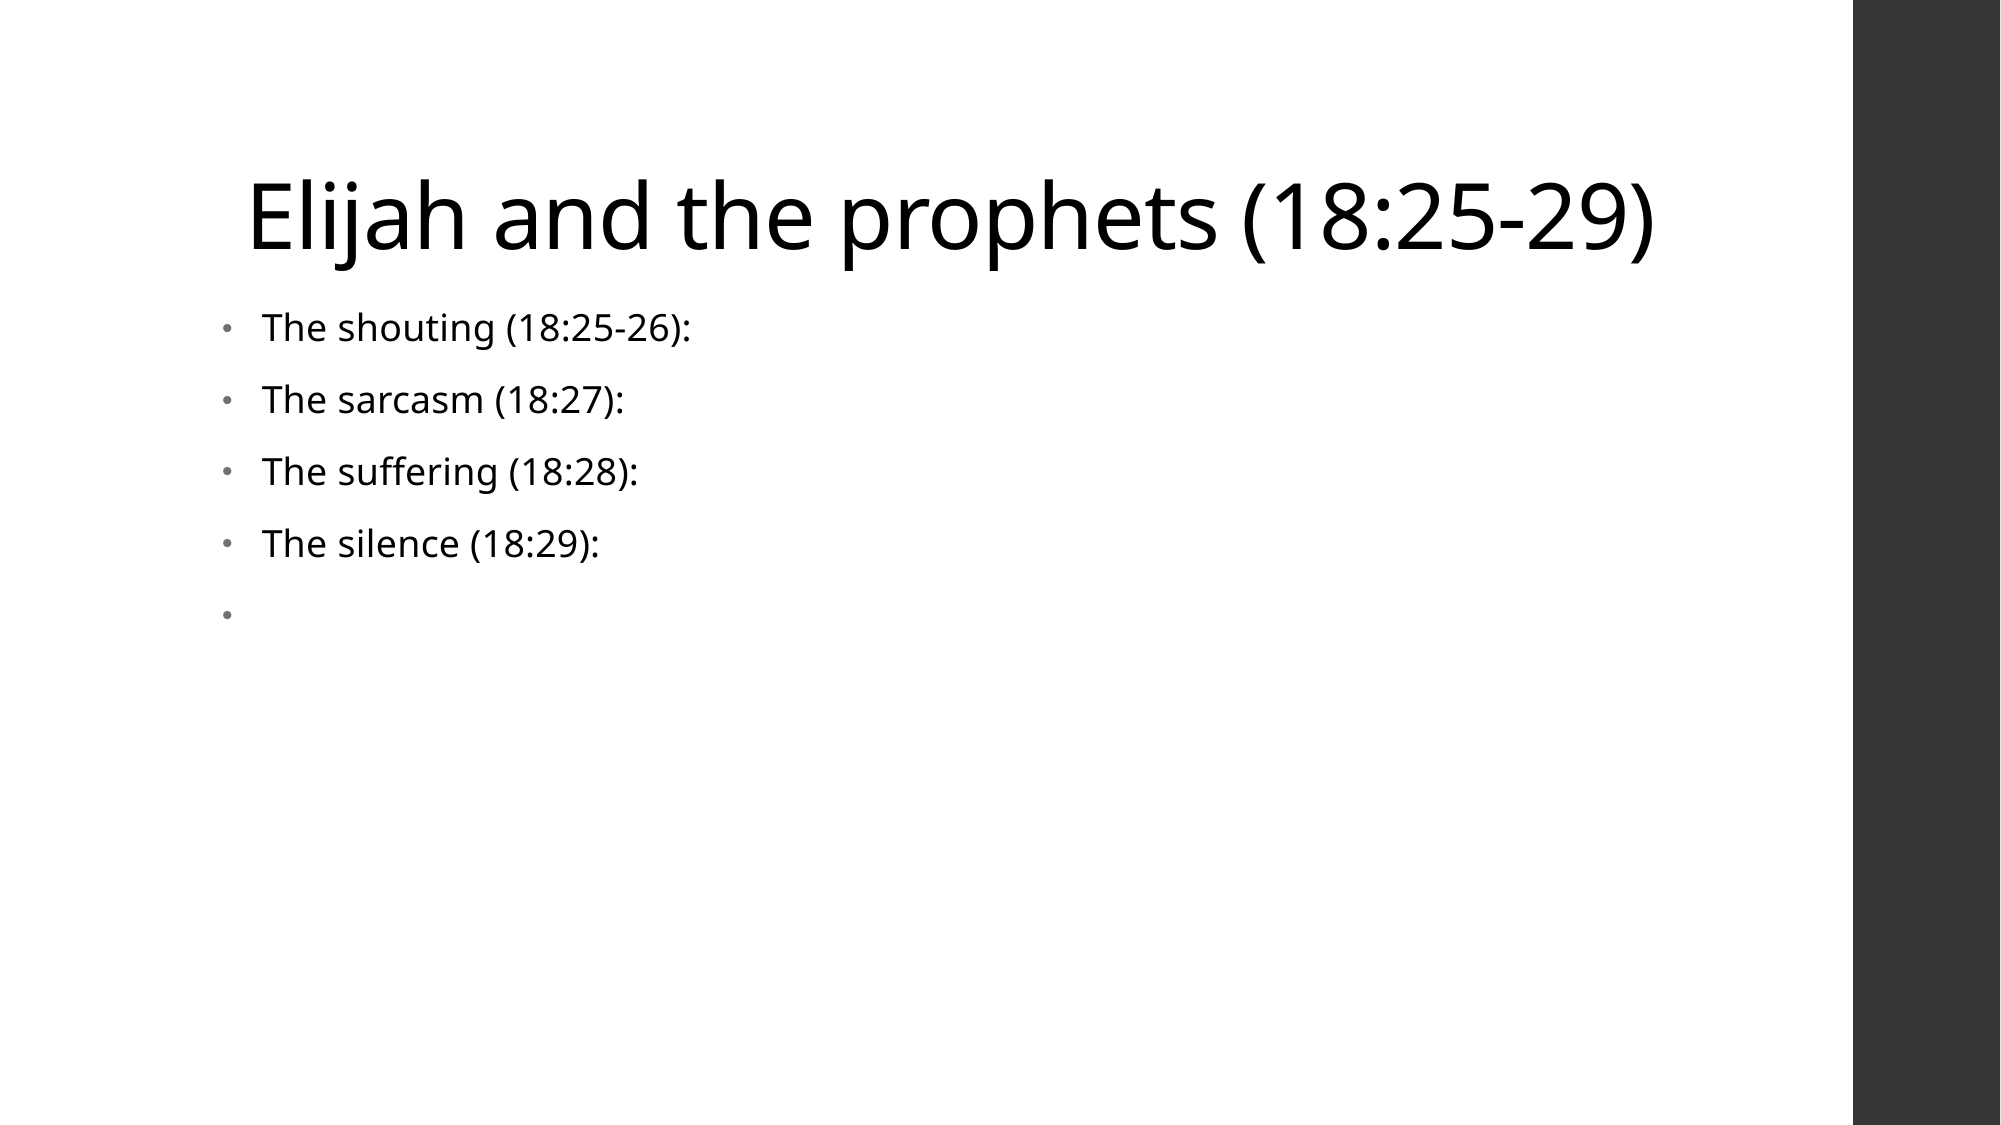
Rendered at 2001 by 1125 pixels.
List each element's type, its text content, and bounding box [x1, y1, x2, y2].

title Elijah and the prophets (18:25-29) [206, 60, 1797, 278]
list The shouting (18:25-26): The sarcasm (18:27): The suffering (18:28): The silence (18:29): [206, 299, 1617, 1014]
